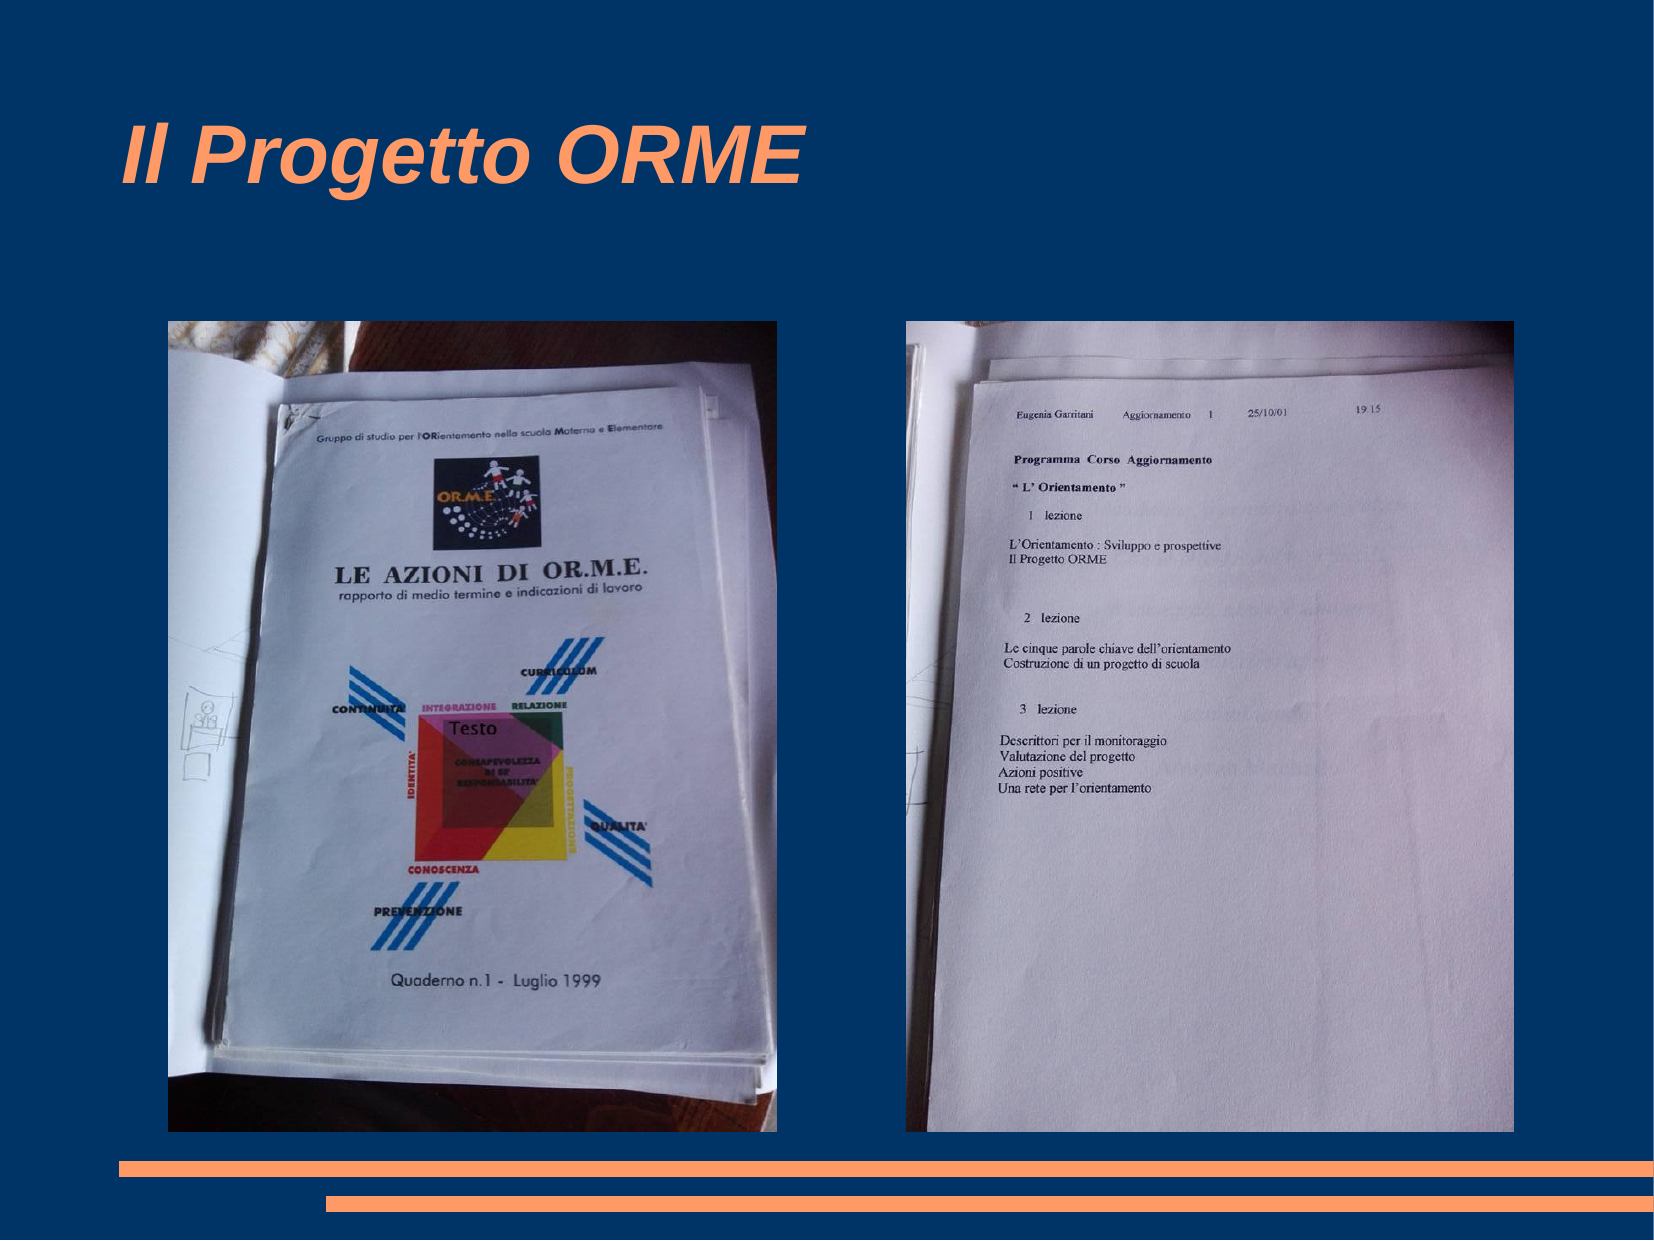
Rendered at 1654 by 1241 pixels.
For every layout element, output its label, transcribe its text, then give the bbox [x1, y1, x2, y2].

picture [906, 322, 1514, 1132]
picture [168, 322, 777, 1132]
title Il Progetto ORME [121, 46, 1534, 254]
